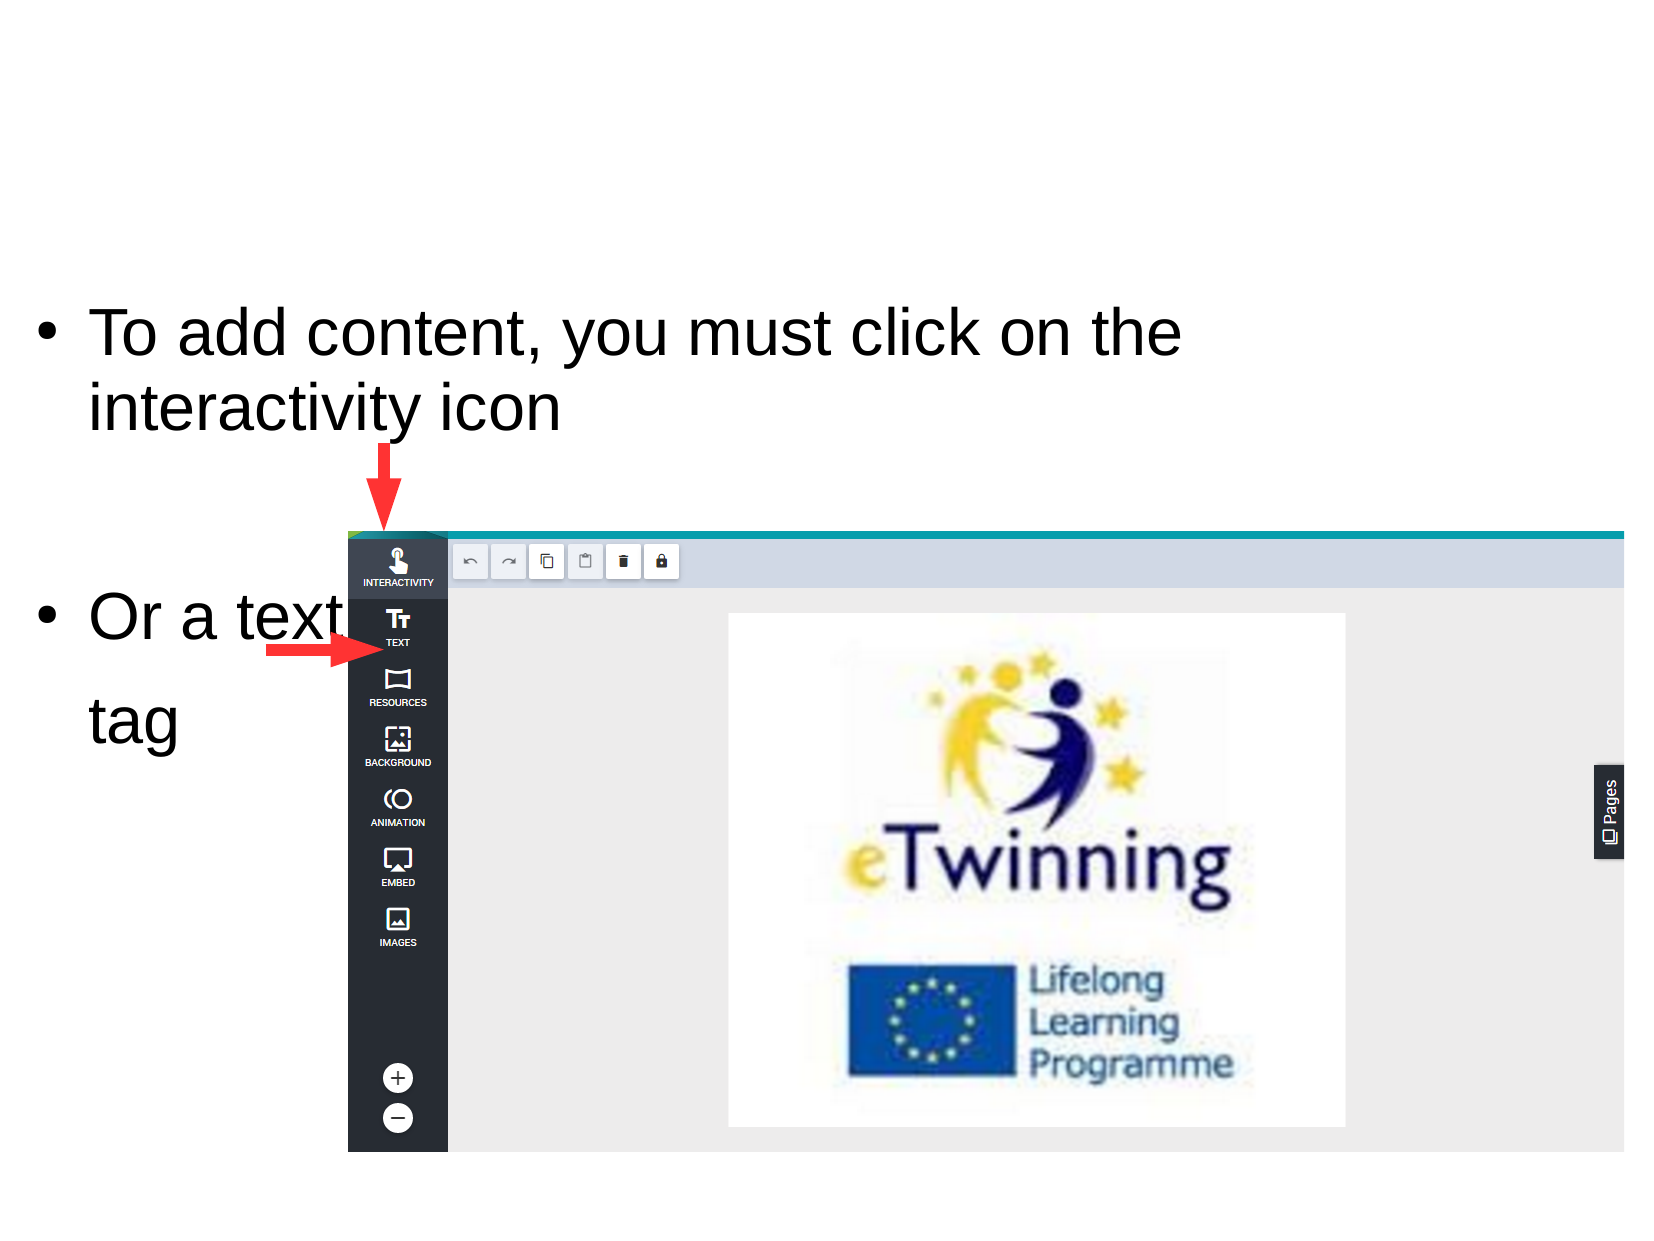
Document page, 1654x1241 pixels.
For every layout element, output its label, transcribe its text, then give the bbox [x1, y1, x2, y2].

picture [348, 531, 1625, 1152]
list To add content, you must click on the interactivity icon Or a text tag [17, 295, 1506, 1015]
